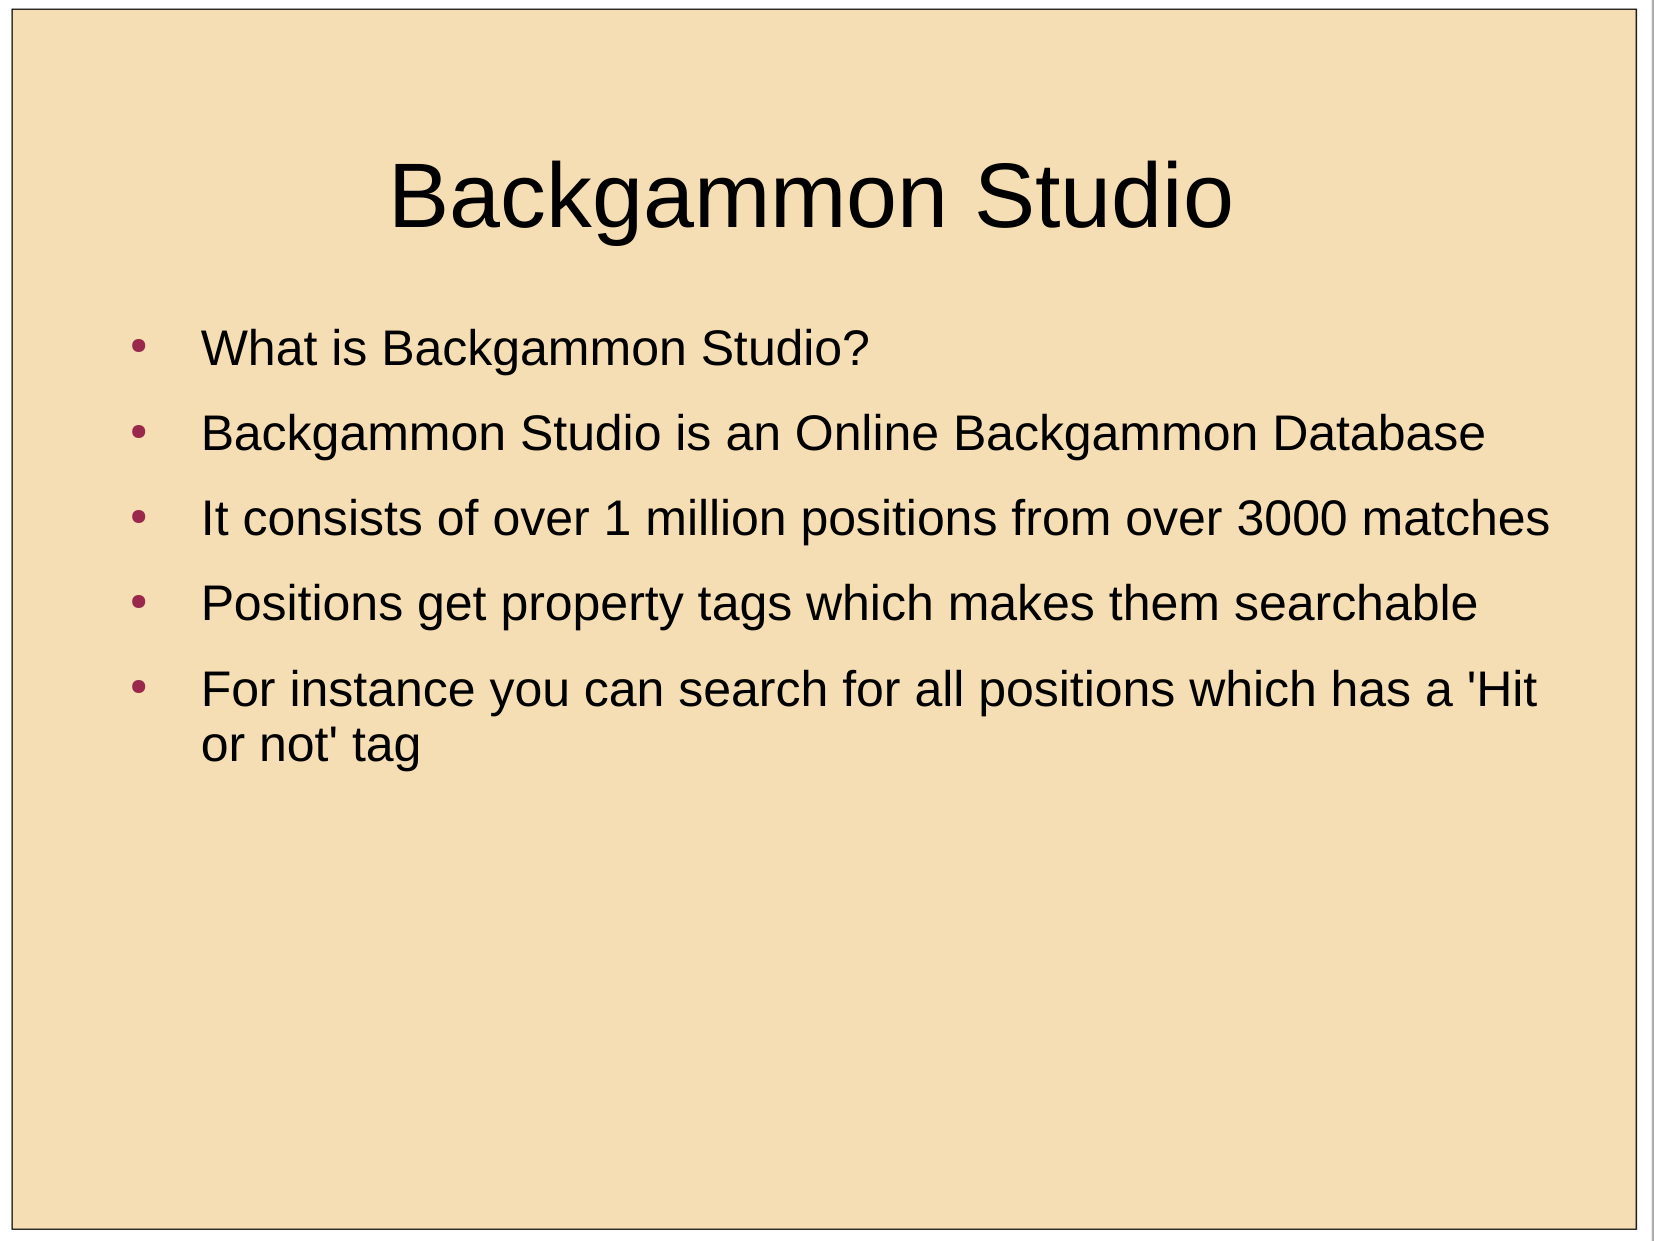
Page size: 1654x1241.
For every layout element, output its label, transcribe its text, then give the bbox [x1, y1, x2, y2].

list What is Backgammon Studio? Backgammon Studio is an Online Backgammon Database It consists of over 1 million positions from over 3000 matches Positions get property tags which makes them searchable For instance you can search for all positions which has a 'Hit or not' tag [118, 319, 1571, 945]
picture [0, 0, 1654, 1241]
title Backgammon Studio [118, 112, 1506, 281]
